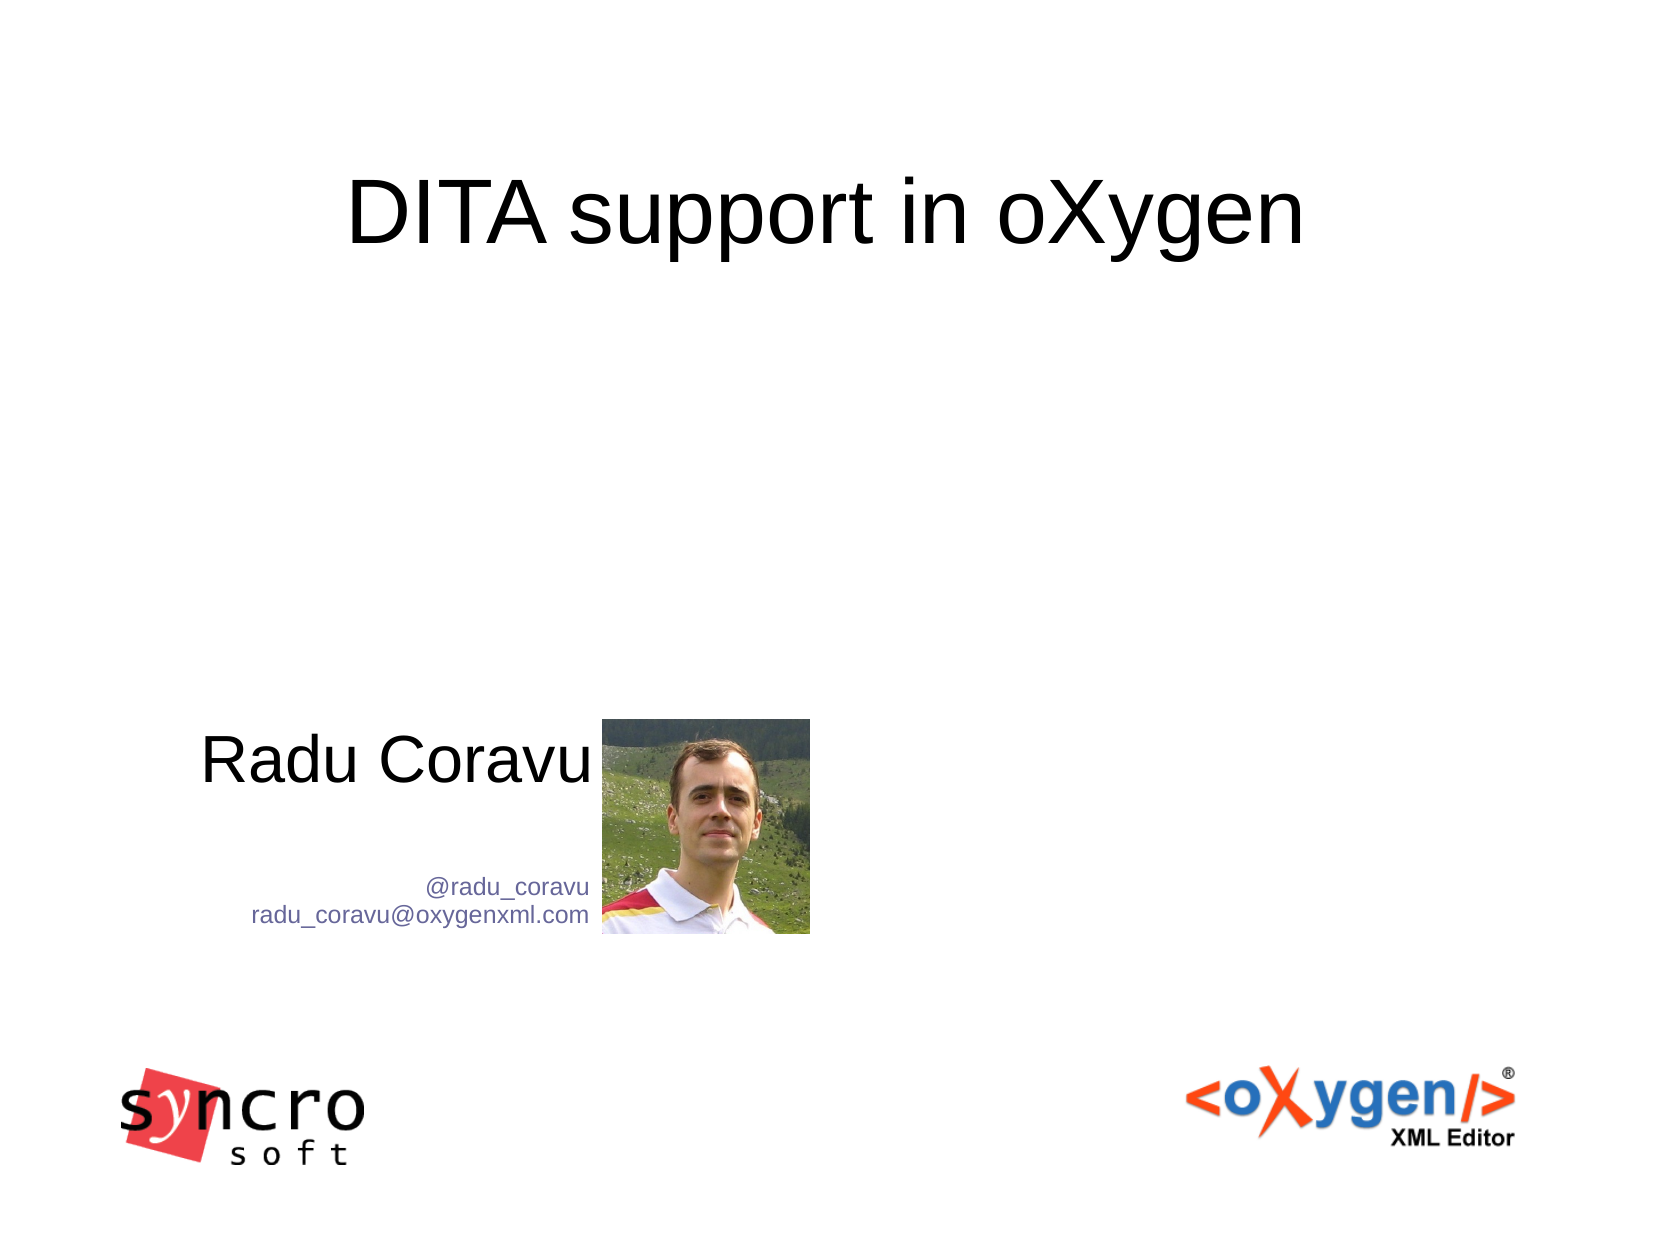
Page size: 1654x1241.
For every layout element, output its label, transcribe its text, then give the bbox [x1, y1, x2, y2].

picture [602, 719, 810, 934]
picture [1168, 1048, 1533, 1165]
text_box Radu Coravu [0, 721, 594, 797]
title DITA support in oXygen [82, 108, 1571, 316]
picture [121, 1068, 364, 1165]
text_box @radu_coravu radu_coravu@oxygenxml.com [219, 872, 591, 929]
